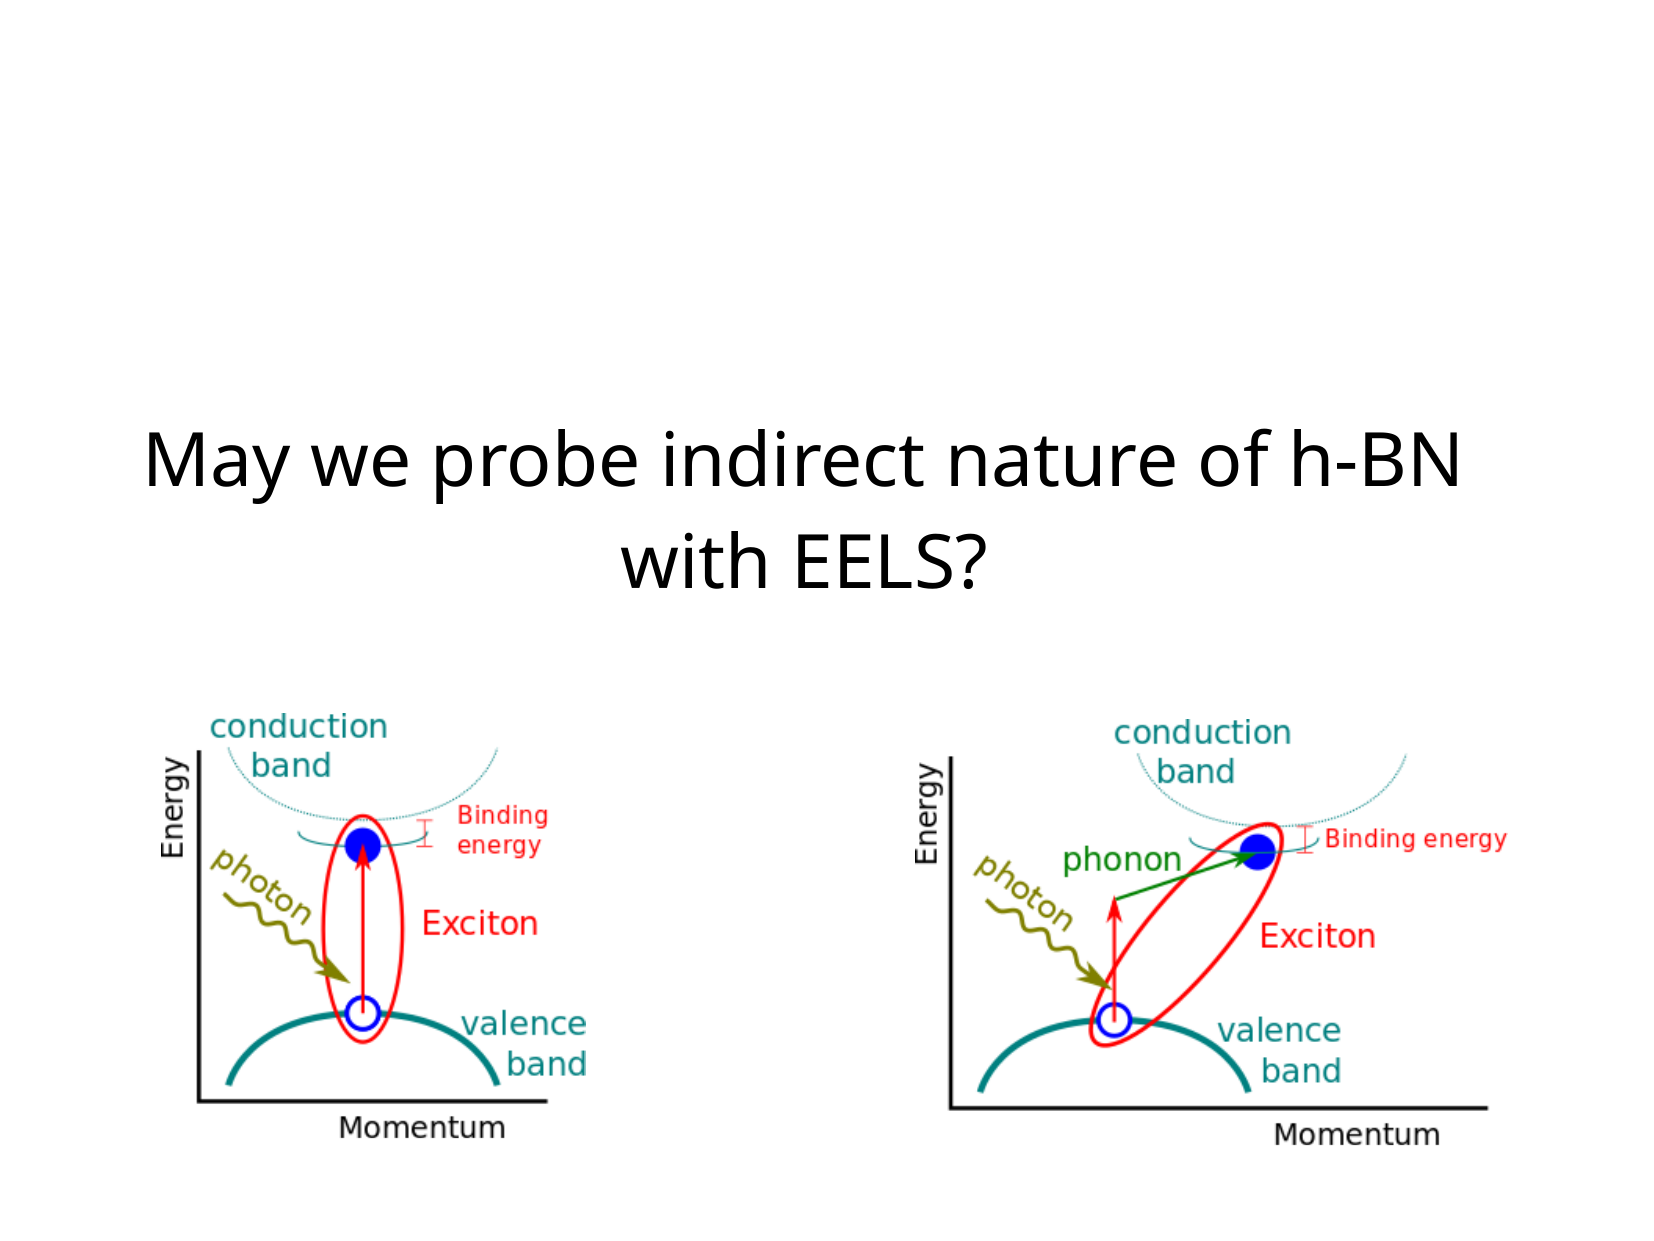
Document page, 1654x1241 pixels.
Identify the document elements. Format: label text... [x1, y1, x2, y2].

picture [161, 713, 586, 1141]
title May we probe indirect nature of h-BN with EELS? [60, 415, 1549, 601]
picture [915, 719, 1508, 1147]
